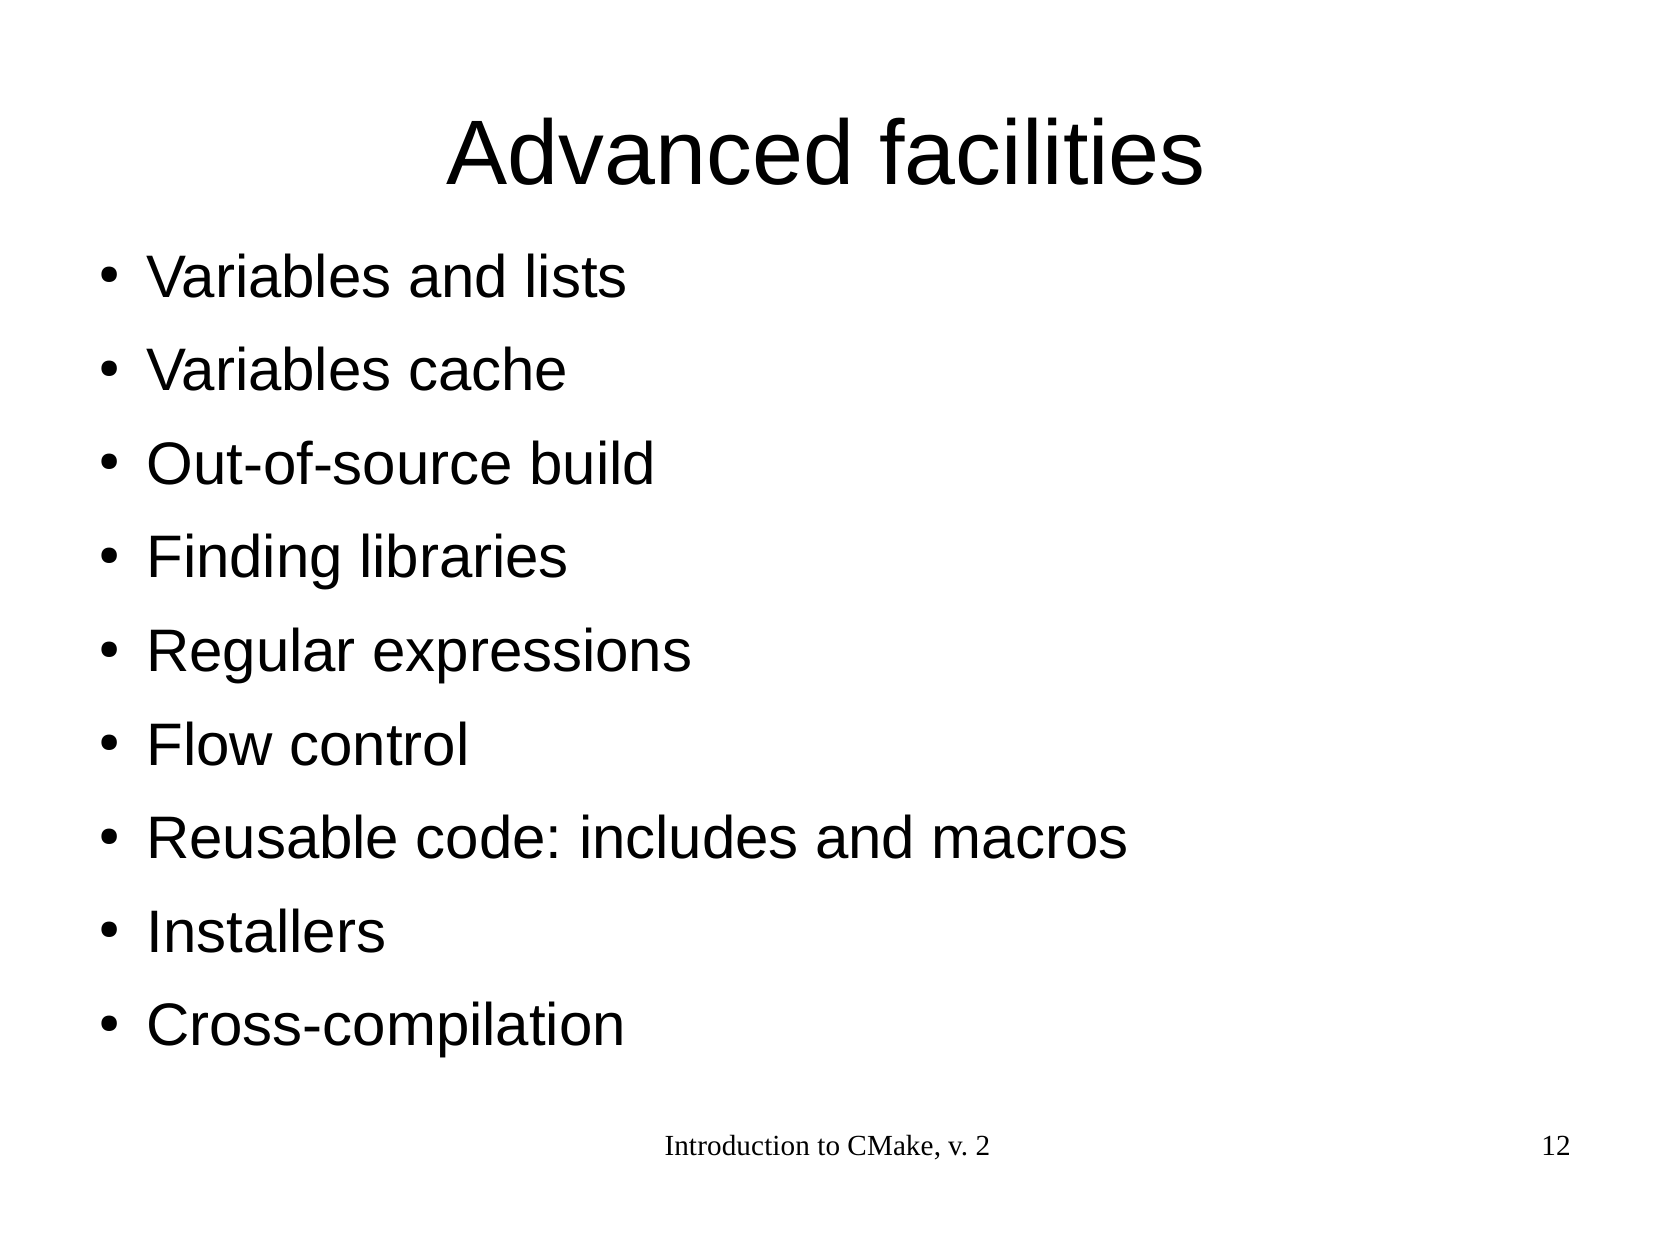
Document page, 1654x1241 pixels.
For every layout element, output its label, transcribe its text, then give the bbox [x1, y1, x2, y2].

title Advanced facilities [82, 49, 1571, 242]
list Variables and lists Variables cache Out-of-source build Finding libraries Regular expressions Flow control Reusable code: includes and macros Installers Cross-compilation [82, 242, 1571, 1062]
